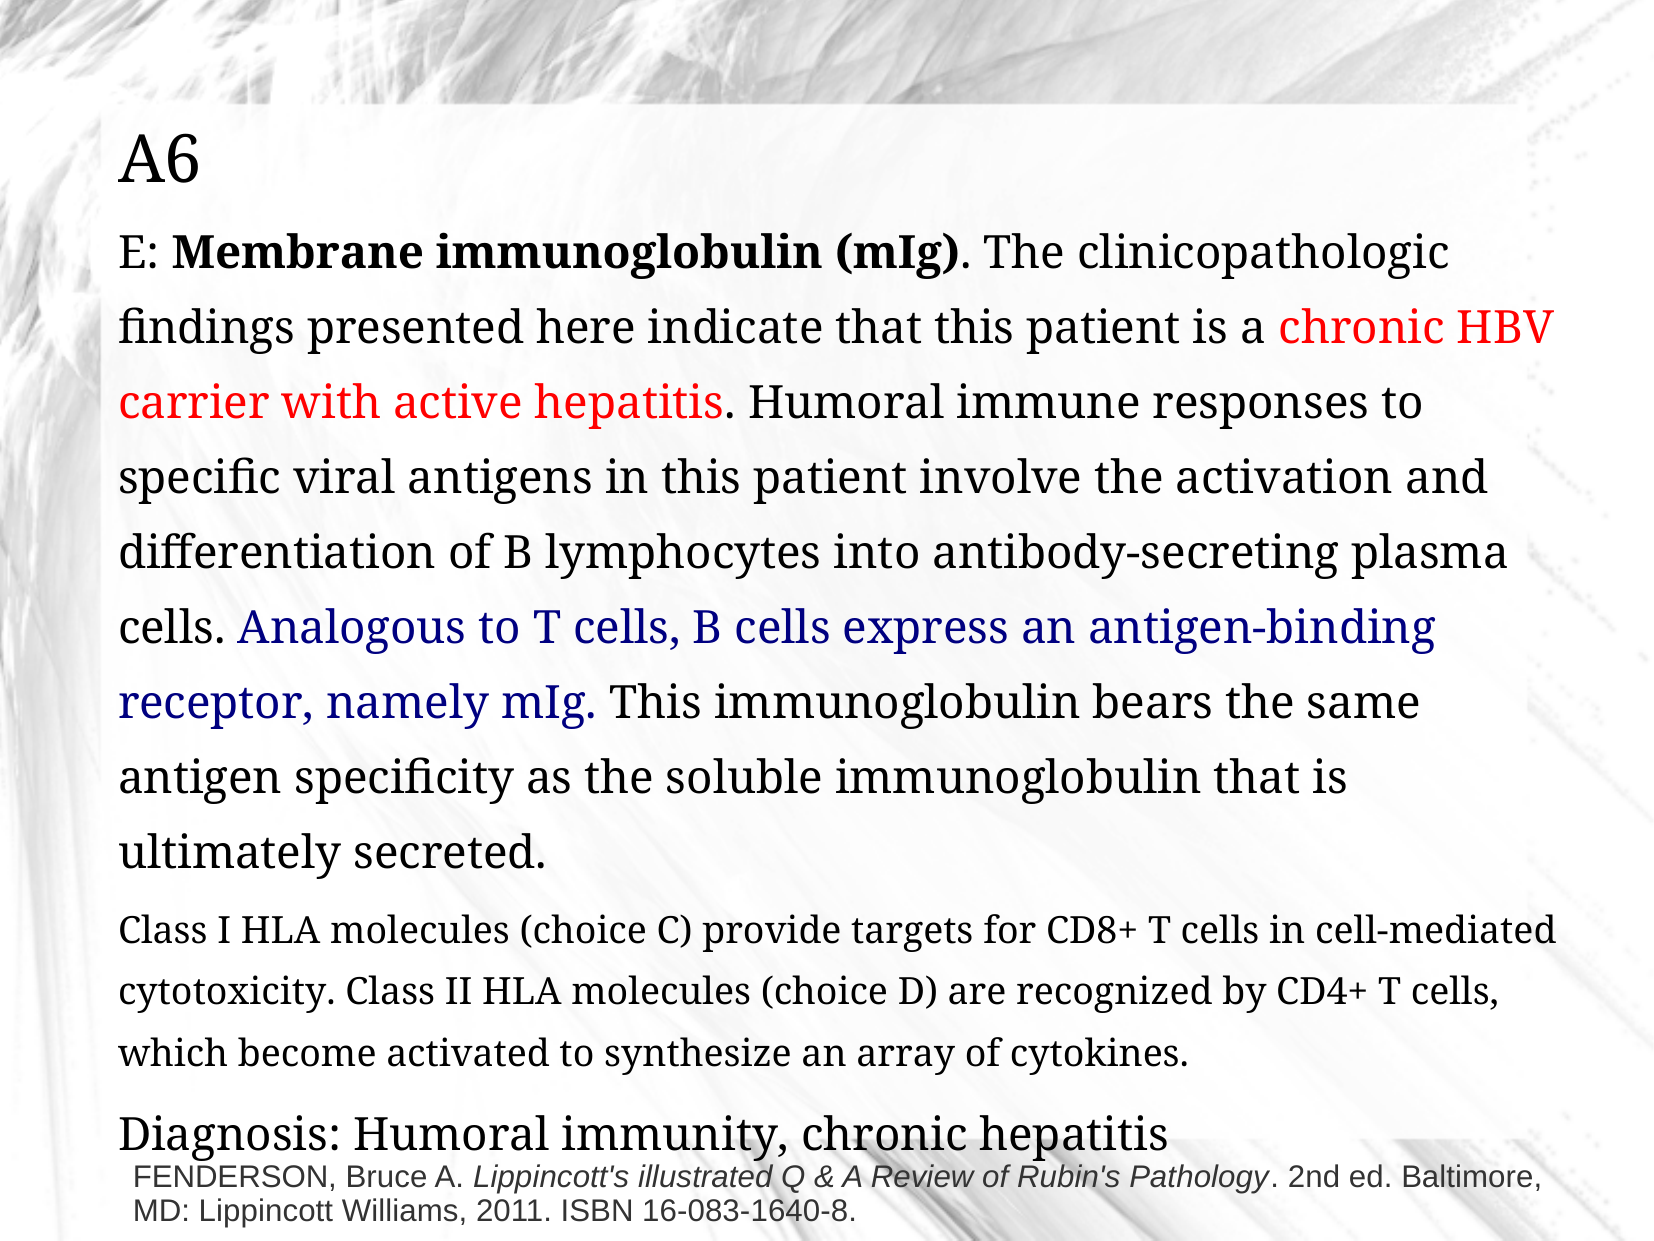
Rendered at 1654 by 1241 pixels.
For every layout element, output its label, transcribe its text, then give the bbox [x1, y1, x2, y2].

picture [0, 0, 1654, 1241]
text_box FENDERSON, Bruce A. Lippincott's illustrated Q & A Review of Rubin's Pathology. 2nd ed. Baltimore, MD: Lippincott Williams, 2011. ISBN 16-083-1640-8. [118, 1151, 1565, 1236]
list E: Membrane immunoglobulin (mIg). The clinicopathologic findings presented here indicate that this patient is a chronic HBV carrier with active hepatitis. Humoral immune responses to specific viral antigens in this patient involve the activation and differentiation of B lymphocytes into antibody-secreting plasma cells. Analogous to T cells, B cells express an antigen-binding receptor, namely mIg. This immunoglobulin bears the same antigen specificity as the soluble immunoglobulin that is ultimately secreted. Class I HLA molecules (choice C) provide targets for CD8+ T cells in cell-mediated cytotoxicity. Class II HLA molecules (choice D) are recognized by CD4+ T cells, which become activated to synthesize an array of cytokines. Diagnosis: Humoral immunity, chronic hepatitis [118, 206, 1565, 1139]
title A6 [118, 107, 1506, 206]
